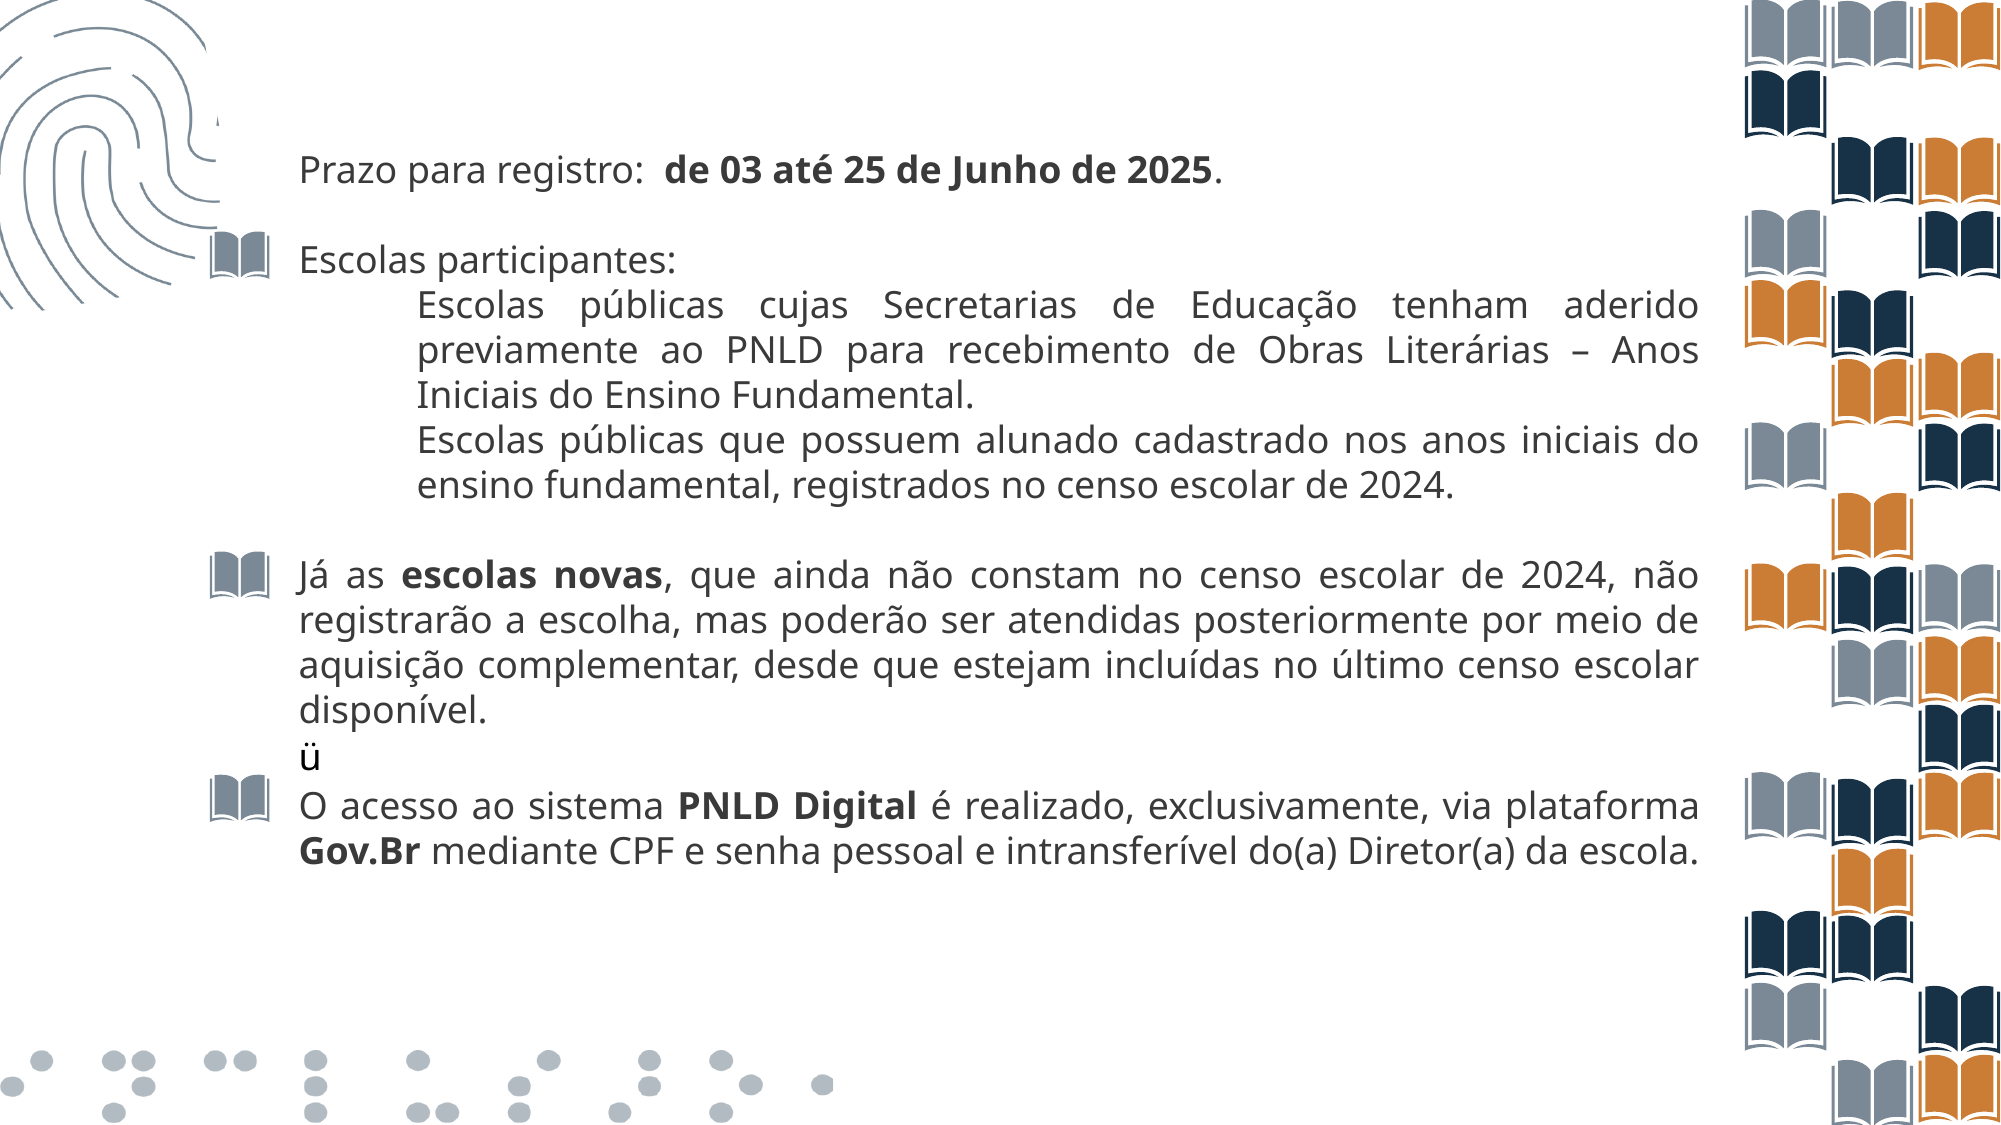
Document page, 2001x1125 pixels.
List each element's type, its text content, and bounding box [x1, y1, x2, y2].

text_box [1918, 982, 2000, 1123]
text_box [209, 549, 270, 599]
text_box [1831, 133, 1914, 205]
text_box [1744, 560, 1827, 632]
text_box [1831, 775, 1914, 984]
text_box [1744, 907, 1827, 1051]
text_box Prazo para registro: de 03 até 25 de Junho de 2025. Escolas participantes: Escolas públicas cujas Secretarias de Educação tenham aderido previamente ao PNLD para recebimento de Obras Literárias – Anos Iniciais do Ensino Fundamental. Escolas públicas que possuem alunado cadastrado nos anos iniciais do ensino fundamental, registrados no censo escolar de 2024. Já as escolas novas, que ainda não constam no censo escolar de 2024, não registrarão a escolha, mas poderão ser atendidas posteriormente por meio de aquisição complementar, desde que estejam incluídas no último censo escolar disponível. O acesso ao sistema PNLD Digital é realizado, exclusivamente, via plataforma Gov.Br mediante CPF e senha pessoal e intransferível do(a) Diretor(a) da escola. [283, 138, 1717, 926]
text_box [1744, 206, 1827, 348]
text_box [0, 0, 270, 318]
text_box [1744, 419, 1827, 491]
text_box [1831, 563, 1914, 635]
text_box [1918, 0, 2000, 71]
text_box [0, 1050, 834, 1123]
text_box [1831, 489, 1914, 561]
text_box [1744, 769, 1827, 840]
text_box [1831, 1056, 1914, 1125]
text_box [1831, 0, 1914, 69]
text_box [209, 772, 270, 822]
text_box [1918, 207, 2000, 279]
text_box [1831, 287, 1914, 427]
text_box [1918, 561, 2000, 841]
text_box [1744, 0, 1827, 139]
text_box [1918, 134, 2000, 206]
text_box [1831, 636, 1914, 708]
text_box [1918, 349, 2000, 492]
